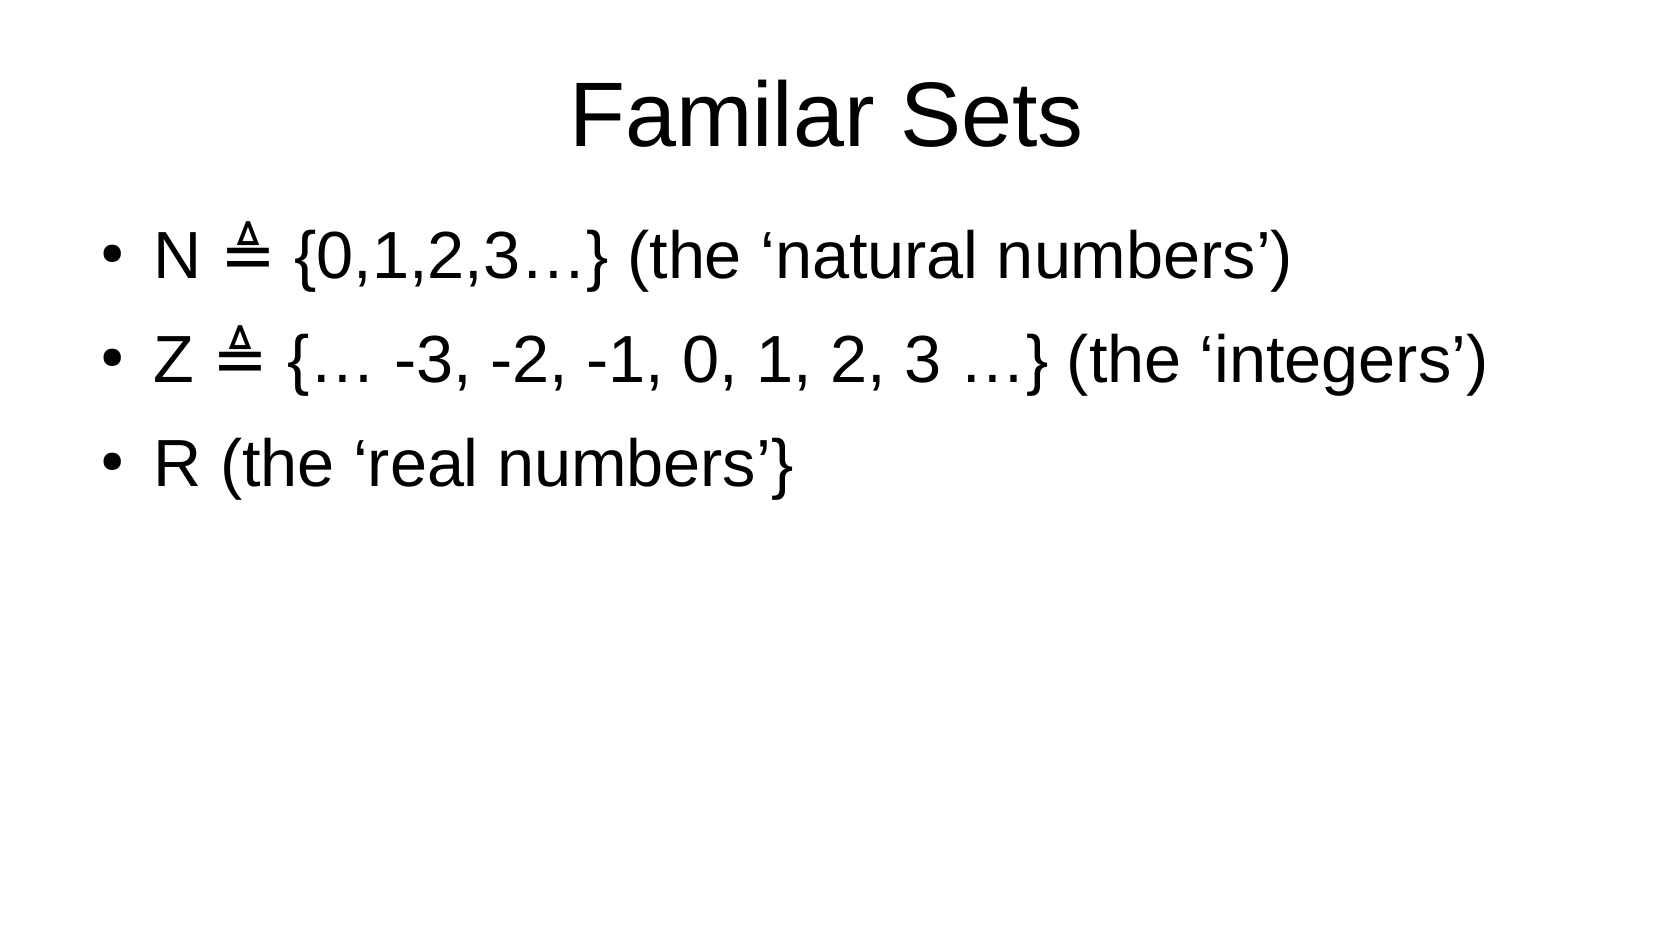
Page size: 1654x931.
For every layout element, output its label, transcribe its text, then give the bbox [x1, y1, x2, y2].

list N ≜ {0,1,2,3…} (the ‘natural numbers’) Z ≜ {… -3, -2, -1, 0, 1, 2, 3 …} (the ‘integers’) R (the ‘real numbers’} [82, 217, 1571, 758]
title Familar Sets [82, 37, 1571, 193]
